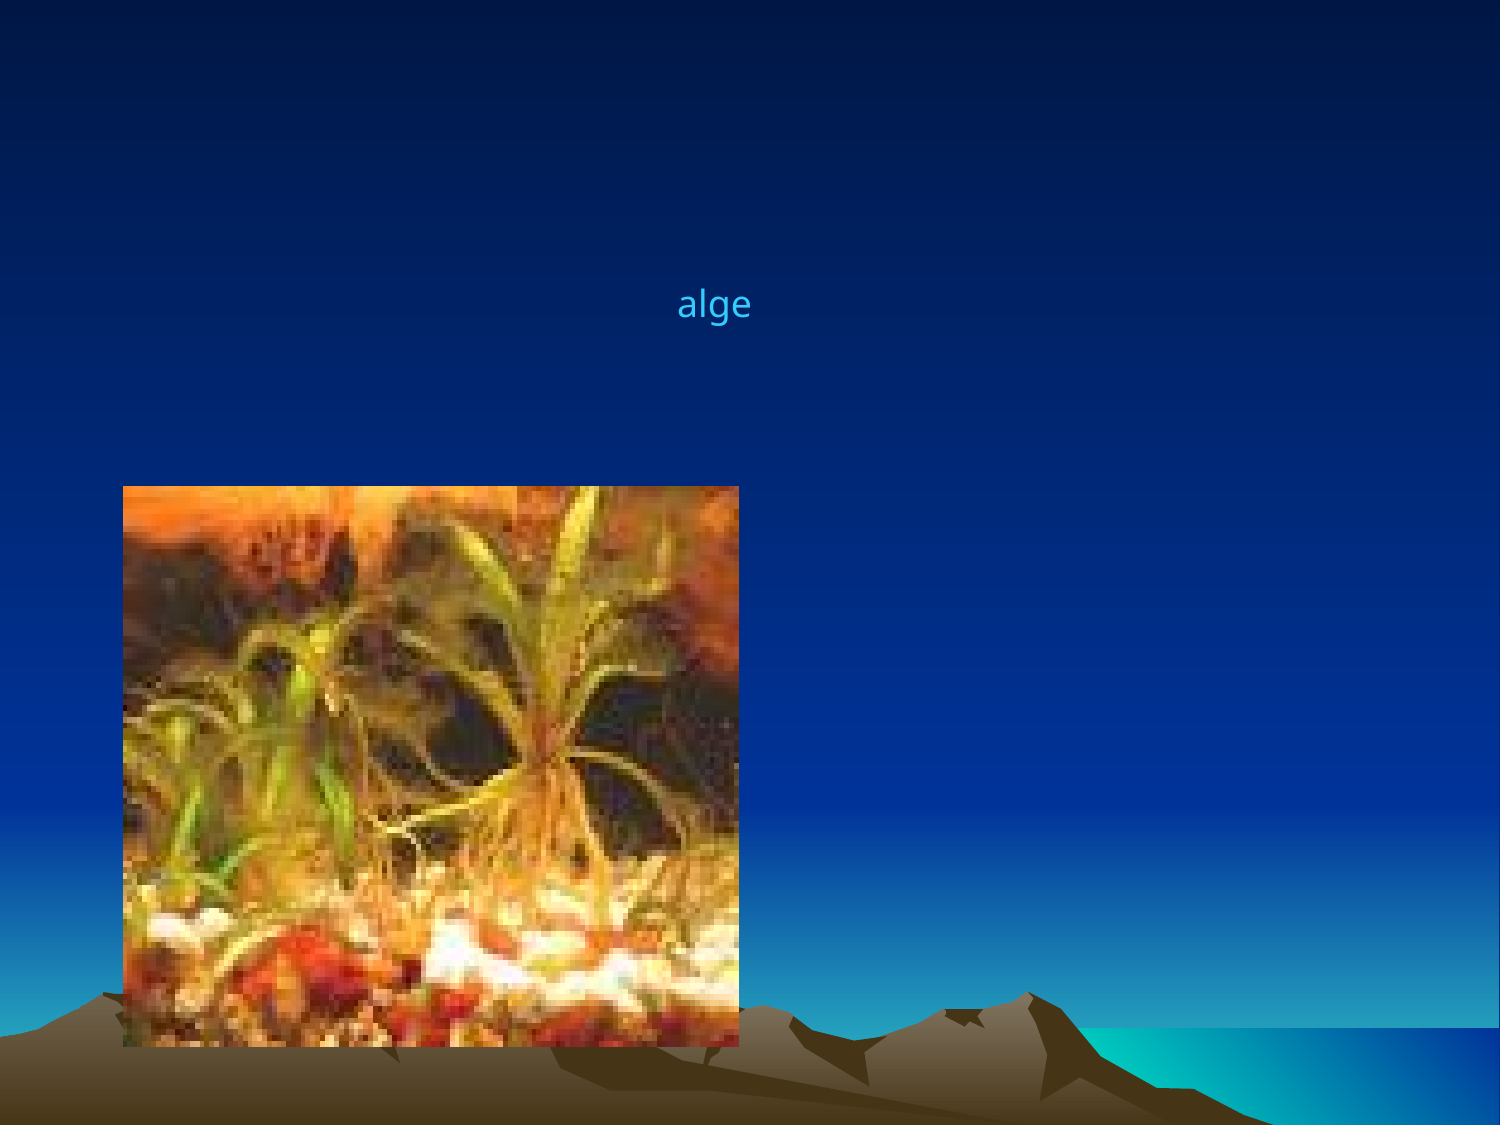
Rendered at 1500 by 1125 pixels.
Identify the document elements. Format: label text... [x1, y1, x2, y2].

text_box alge [64, 113, 1365, 492]
picture [123, 486, 739, 1047]
